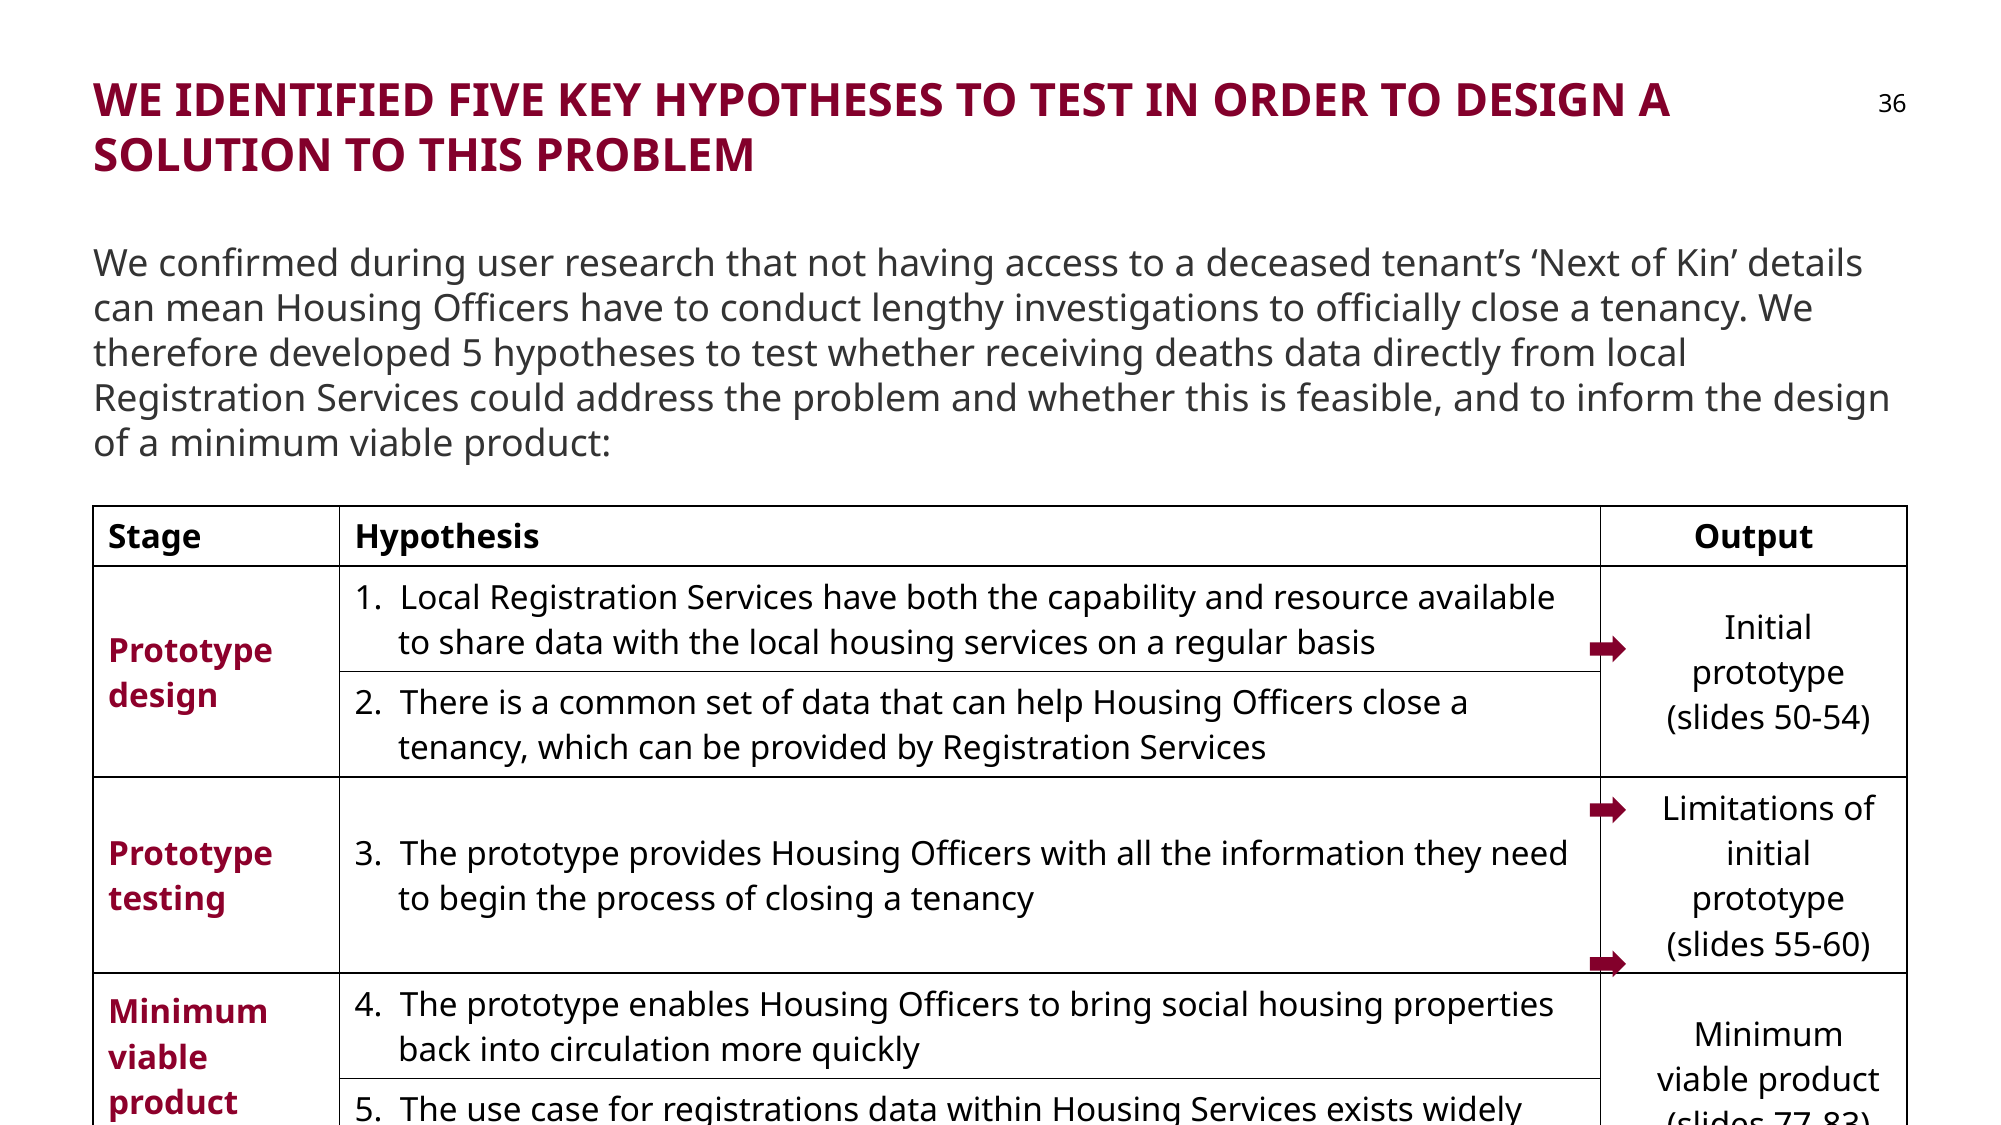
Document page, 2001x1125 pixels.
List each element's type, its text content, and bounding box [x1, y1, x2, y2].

title WE IDENTIFIED FIVE KEY HYPOTHESES TO TEST IN ORDER TO DESIGN A SOLUTION TO THIS PROBLEM [93, 70, 1809, 205]
table_header Output [1601, 507, 1906, 565]
table_cell Limitations of initial prototype (slides 55-60) [1601, 778, 1906, 972]
table_header Stage [94, 507, 339, 565]
table_cell Minimum viable product (slides 77-83) [1601, 974, 1906, 1125]
text_box [1589, 950, 1626, 978]
text_box [1589, 635, 1626, 663]
table_cell 4. The prototype enables Housing Officers to bring social housing properties back into circulation more quickly [340, 974, 1600, 1078]
slide_number 1 [1850, 87, 1907, 148]
table_cell Prototype design [94, 567, 339, 776]
table_cell 5. The use case for registrations data within Housing Services exists widely across local authorities [340, 1079, 1600, 1125]
table_cell Prototype testing [94, 778, 339, 972]
text_box [1589, 796, 1626, 824]
table_cell 2. There is a common set of data that can help Housing Officers close a tenancy, which can be provided by Registration Services [340, 672, 1600, 776]
table_cell Initial prototype (slides 50-54) [1601, 567, 1906, 776]
table_header Hypothesis [340, 507, 1600, 565]
list We confirmed during user research that not having access to a deceased tenant’s ‘Next of Kin’ details can mean Housing Officers have to conduct lengthy investigations to officially close a tenancy. We therefore developed 5 hypotheses to test whether receiving deaths data directly from local Registration Services could address the problem and whether this is feasible, and to inform the design of a minimum viable product: [93, 238, 1907, 457]
table_cell 1. Local Registration Services have both the capability and resource available to share data with the local housing services on a regular basis [340, 567, 1600, 671]
table_cell Minimum viable product design [94, 974, 339, 1125]
table_cell 3. The prototype provides Housing Officers with all the information they need to begin the process of closing a tenancy [340, 778, 1600, 972]
